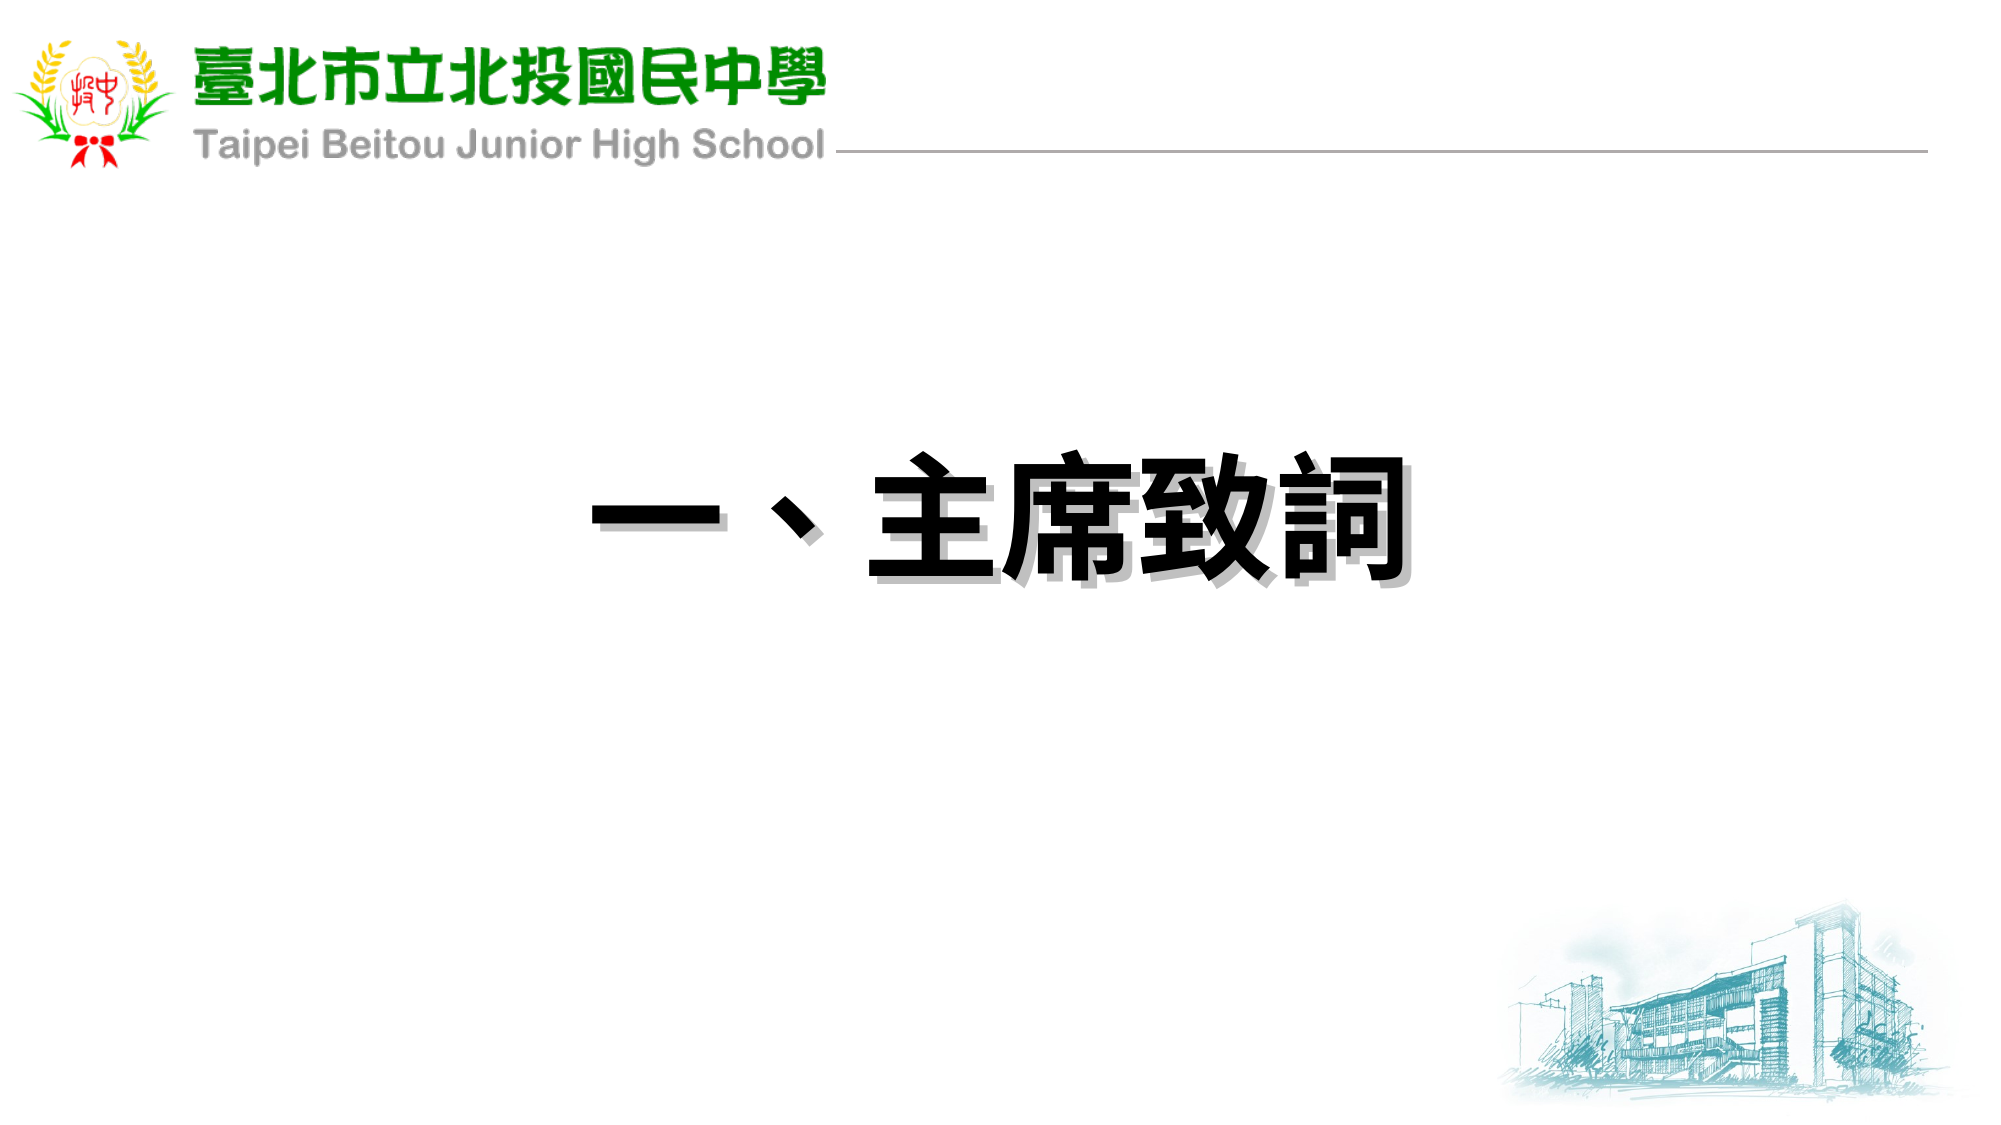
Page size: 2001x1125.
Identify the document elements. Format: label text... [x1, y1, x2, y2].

list 一、主席致詞 [137, 423, 1863, 893]
